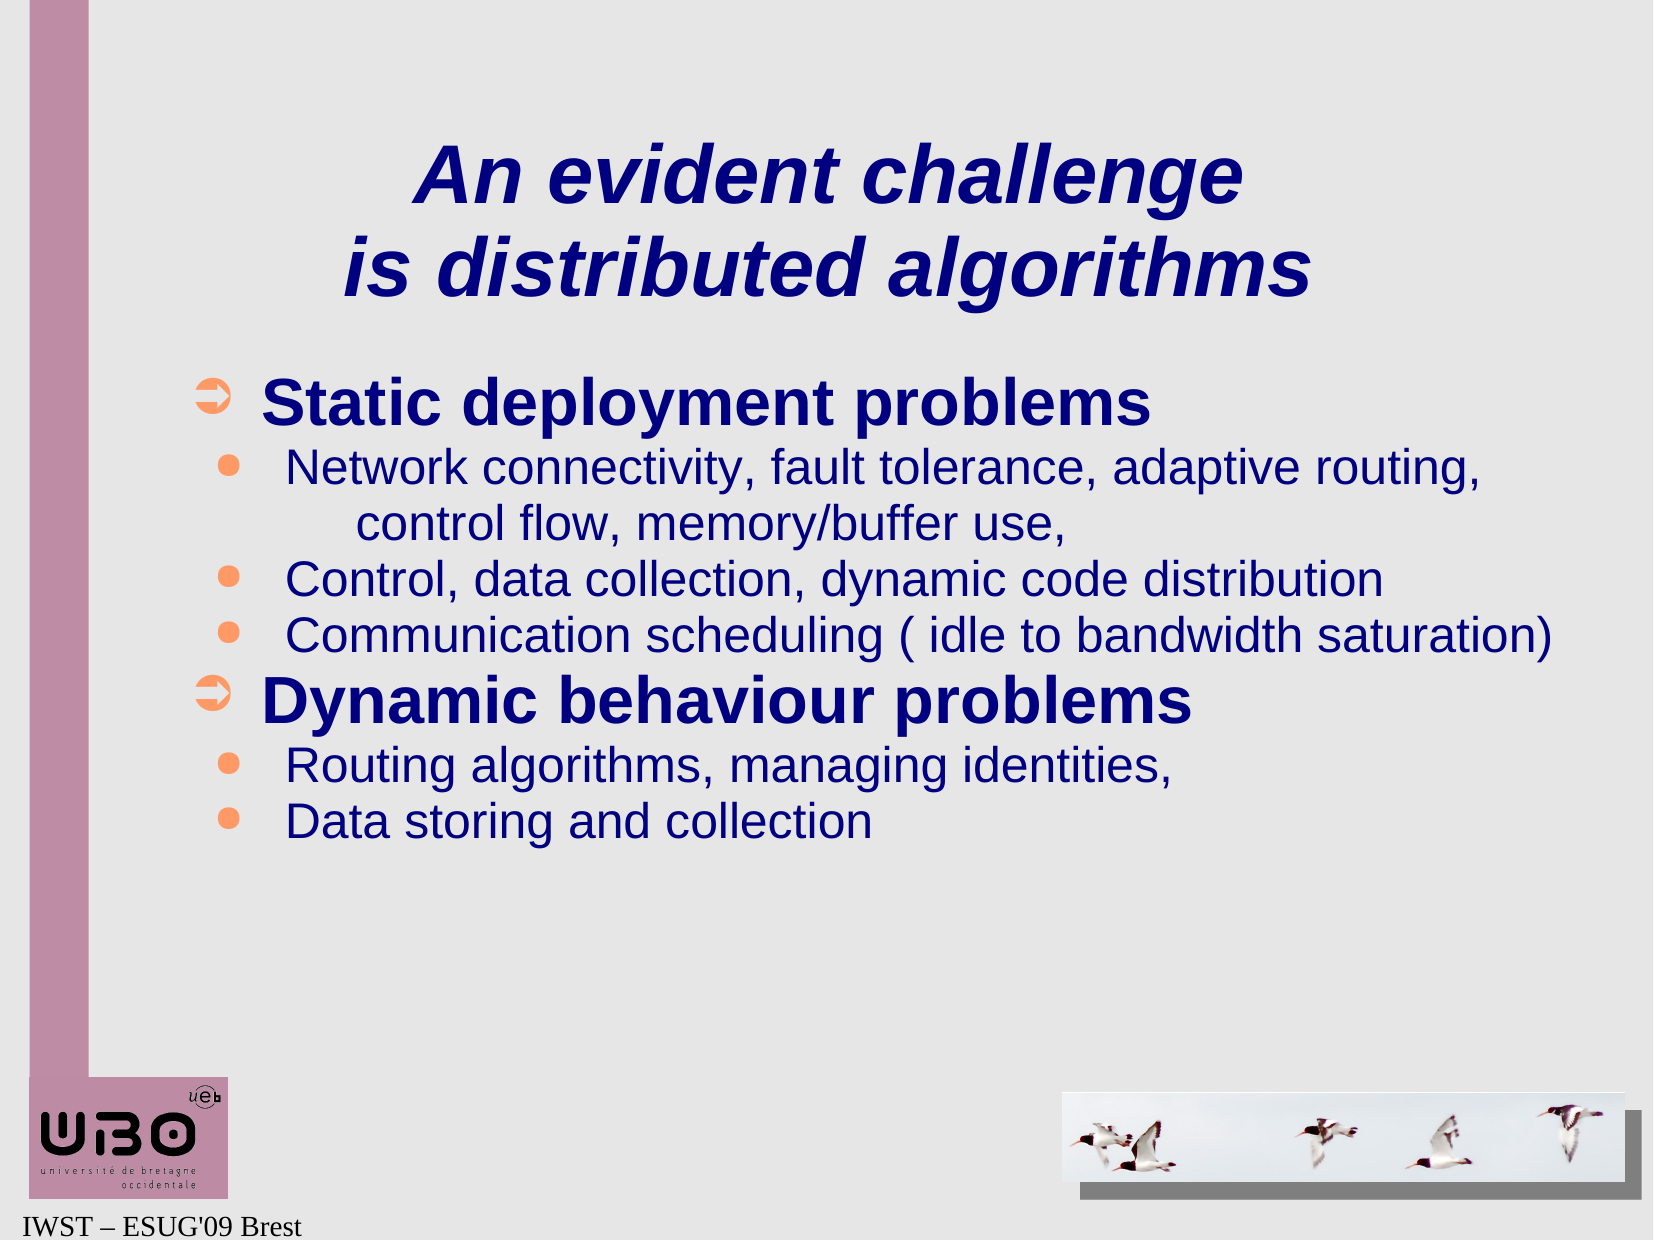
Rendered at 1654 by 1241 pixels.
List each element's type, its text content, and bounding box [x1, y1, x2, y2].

list Static deployment problems Network connectivity, fault tolerance, adaptive routing, control flow, memory/buffer use, Control, data collection, dynamic code distribution Communication scheduling ( idle to bandwidth saturation) Dynamic behaviour problems Routing algorithms, managing identities, Data storing and collection [178, 364, 1570, 1132]
picture [29, 1077, 228, 1199]
picture [1062, 1092, 1625, 1182]
title An evident challenge is distributed algorithms [123, 125, 1536, 318]
